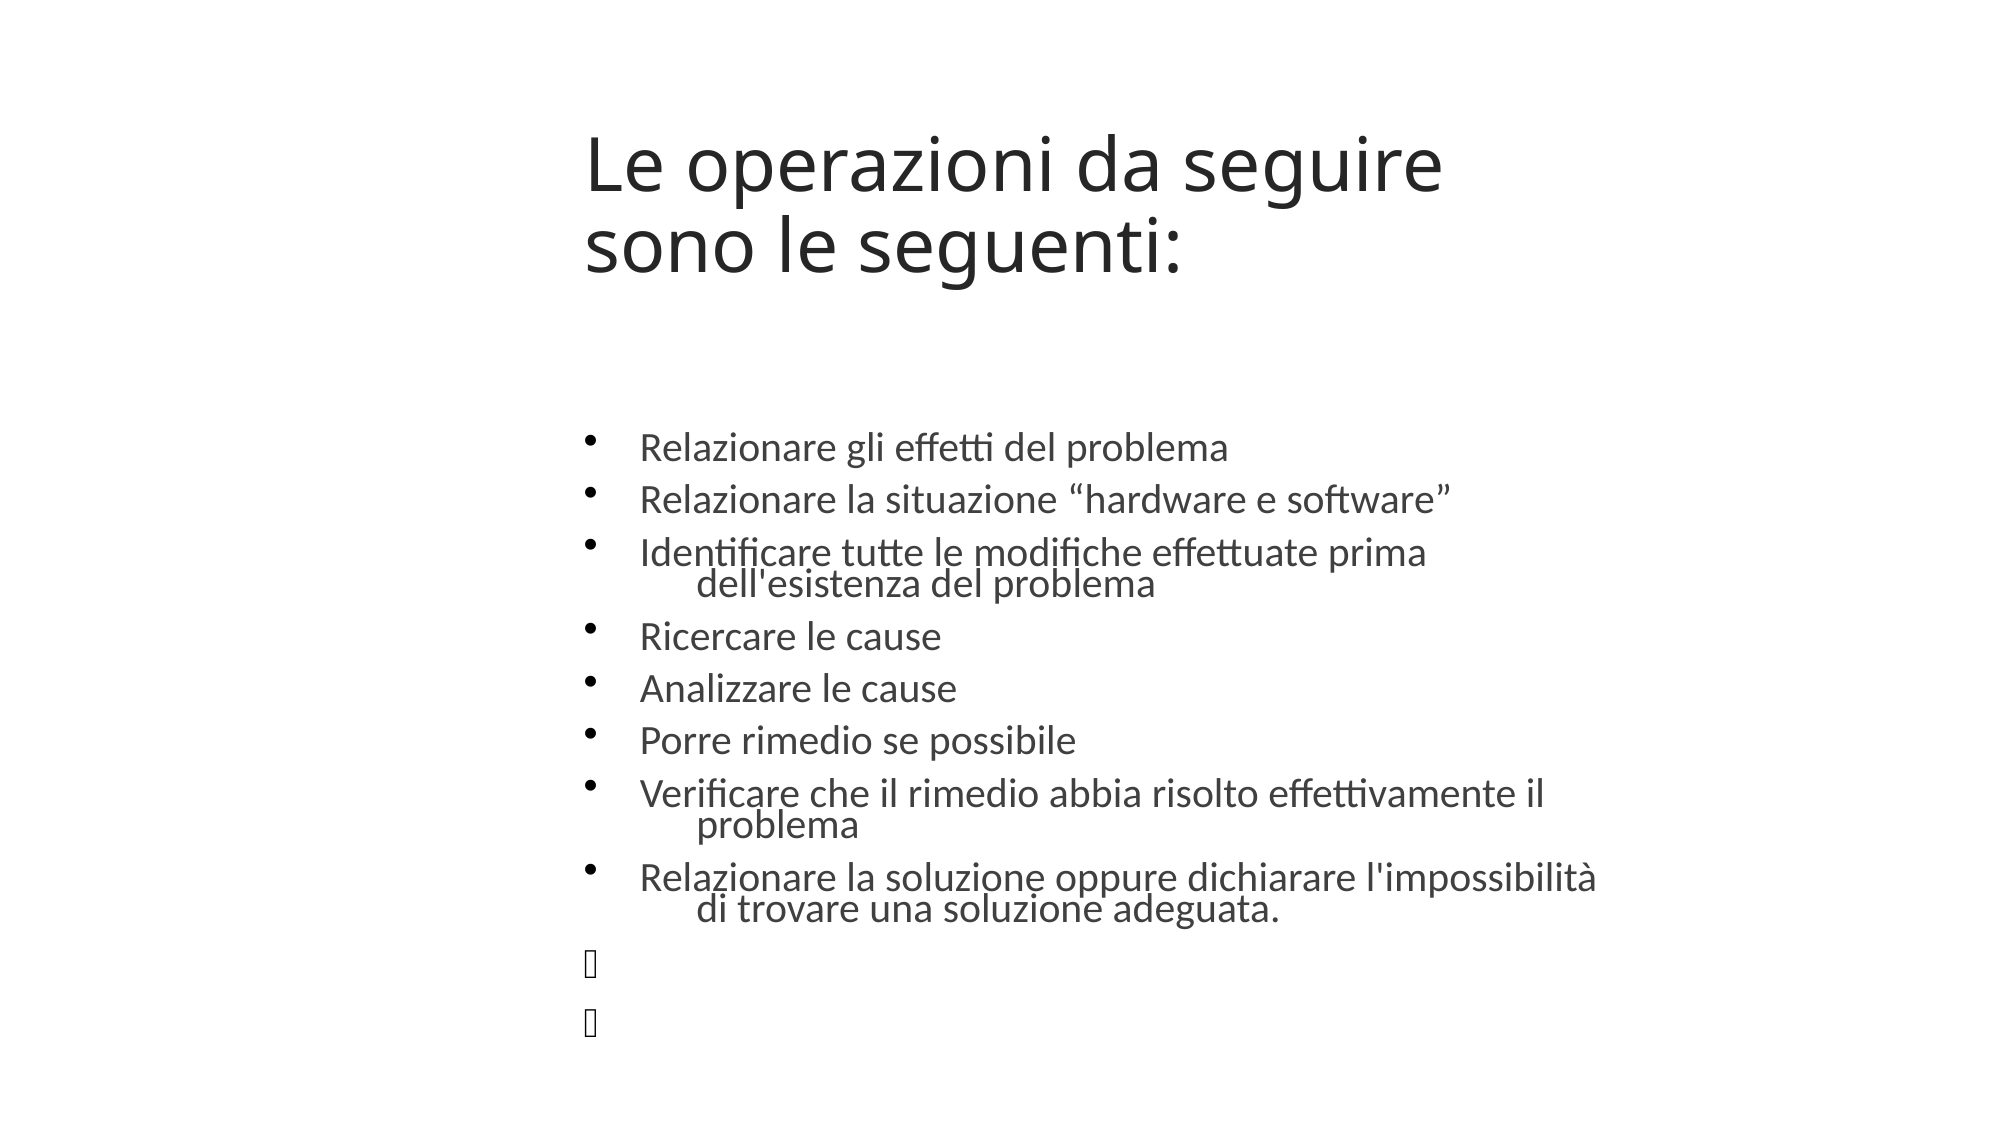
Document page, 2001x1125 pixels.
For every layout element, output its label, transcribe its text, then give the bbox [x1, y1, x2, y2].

title Le operazioni da seguire sono le seguenti: [569, 102, 1651, 313]
list Relazionare gli effetti del problema Relazionare la situazione “hardware e software” Identificare tutte le modifiche effettuate prima dell'esistenza del problema Ricercare le cause Analizzare le cause Porre rimedio se possibile Verificare che il rimedio abbia risolto effettivamente il problema Relazionare la soluzione oppure dichiarare l'impossibilità di trovare una soluzione adeguata. [568, 350, 1651, 970]
